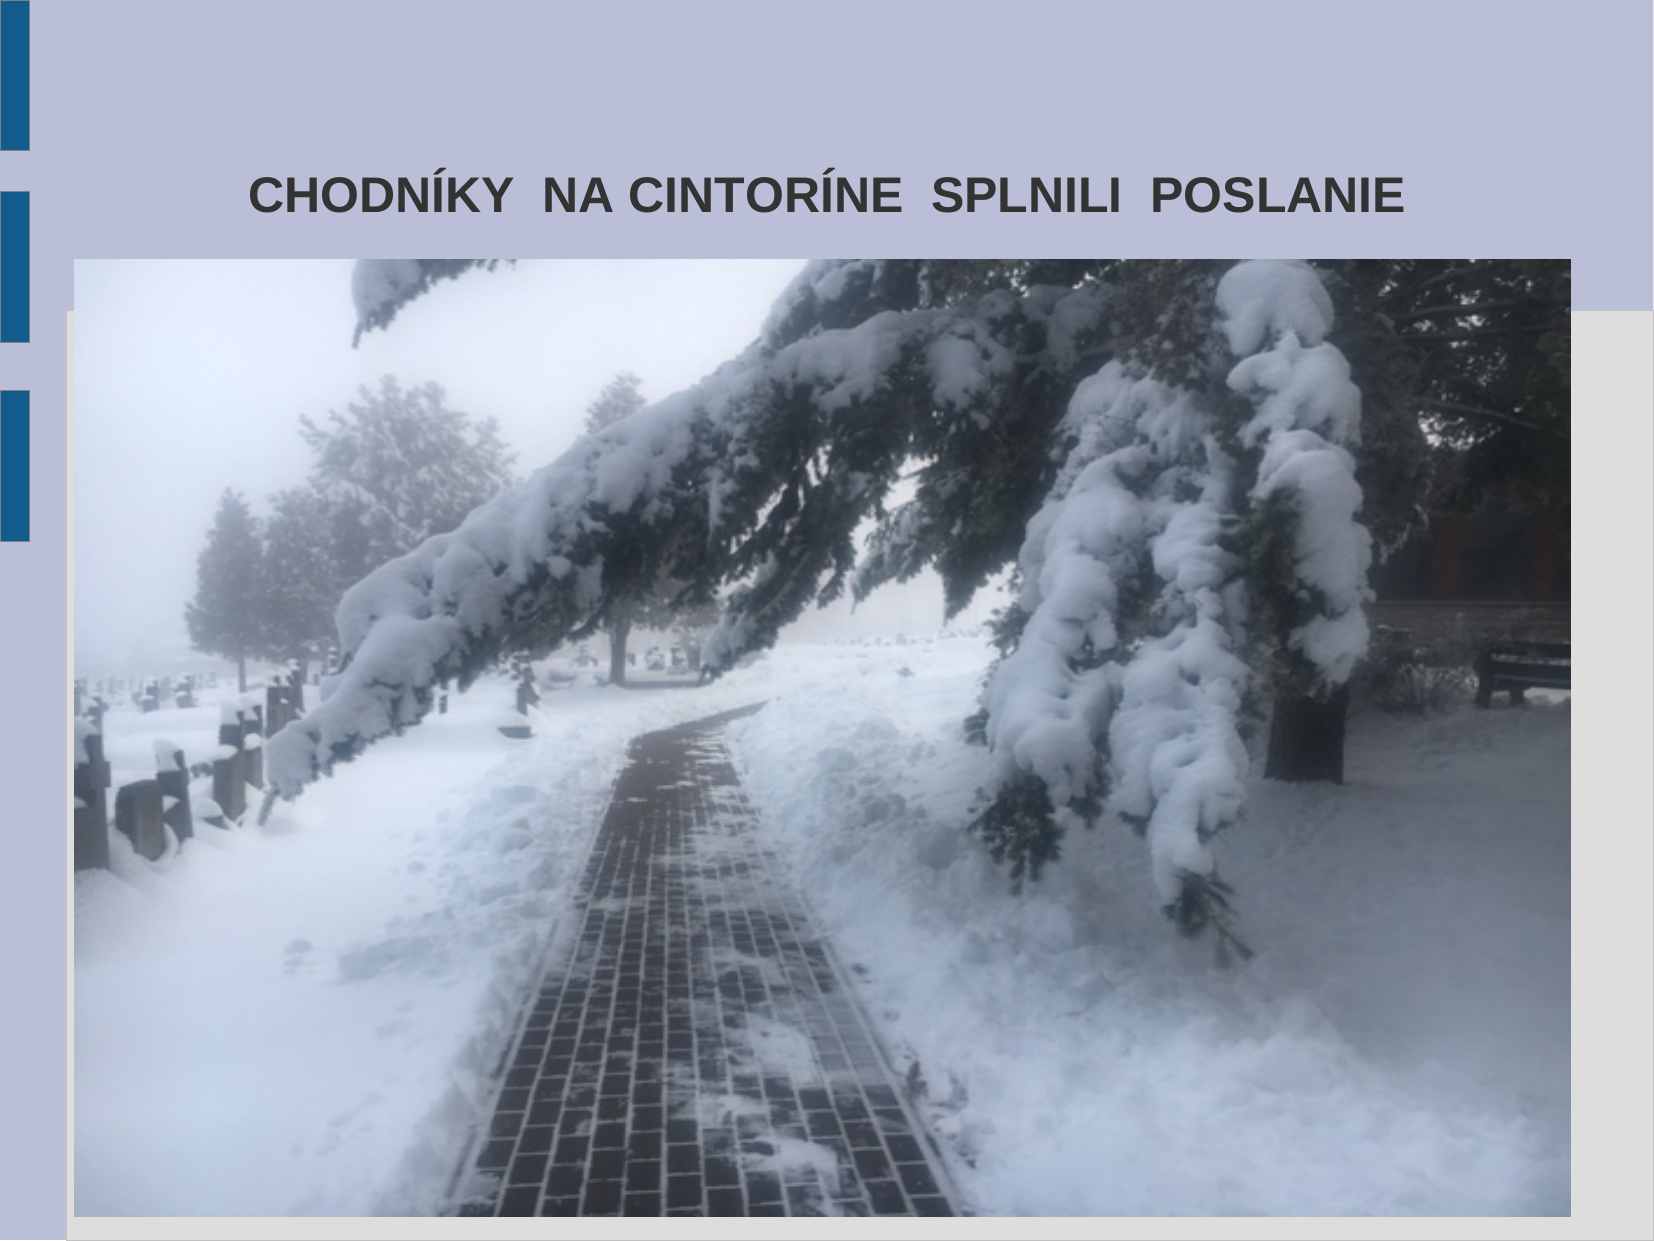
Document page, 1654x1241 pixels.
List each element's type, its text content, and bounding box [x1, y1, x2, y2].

picture [74, 259, 1571, 1217]
title CHODNÍKY NA CINTORÍNE SPLNILI POSLANIE [121, 91, 1534, 259]
